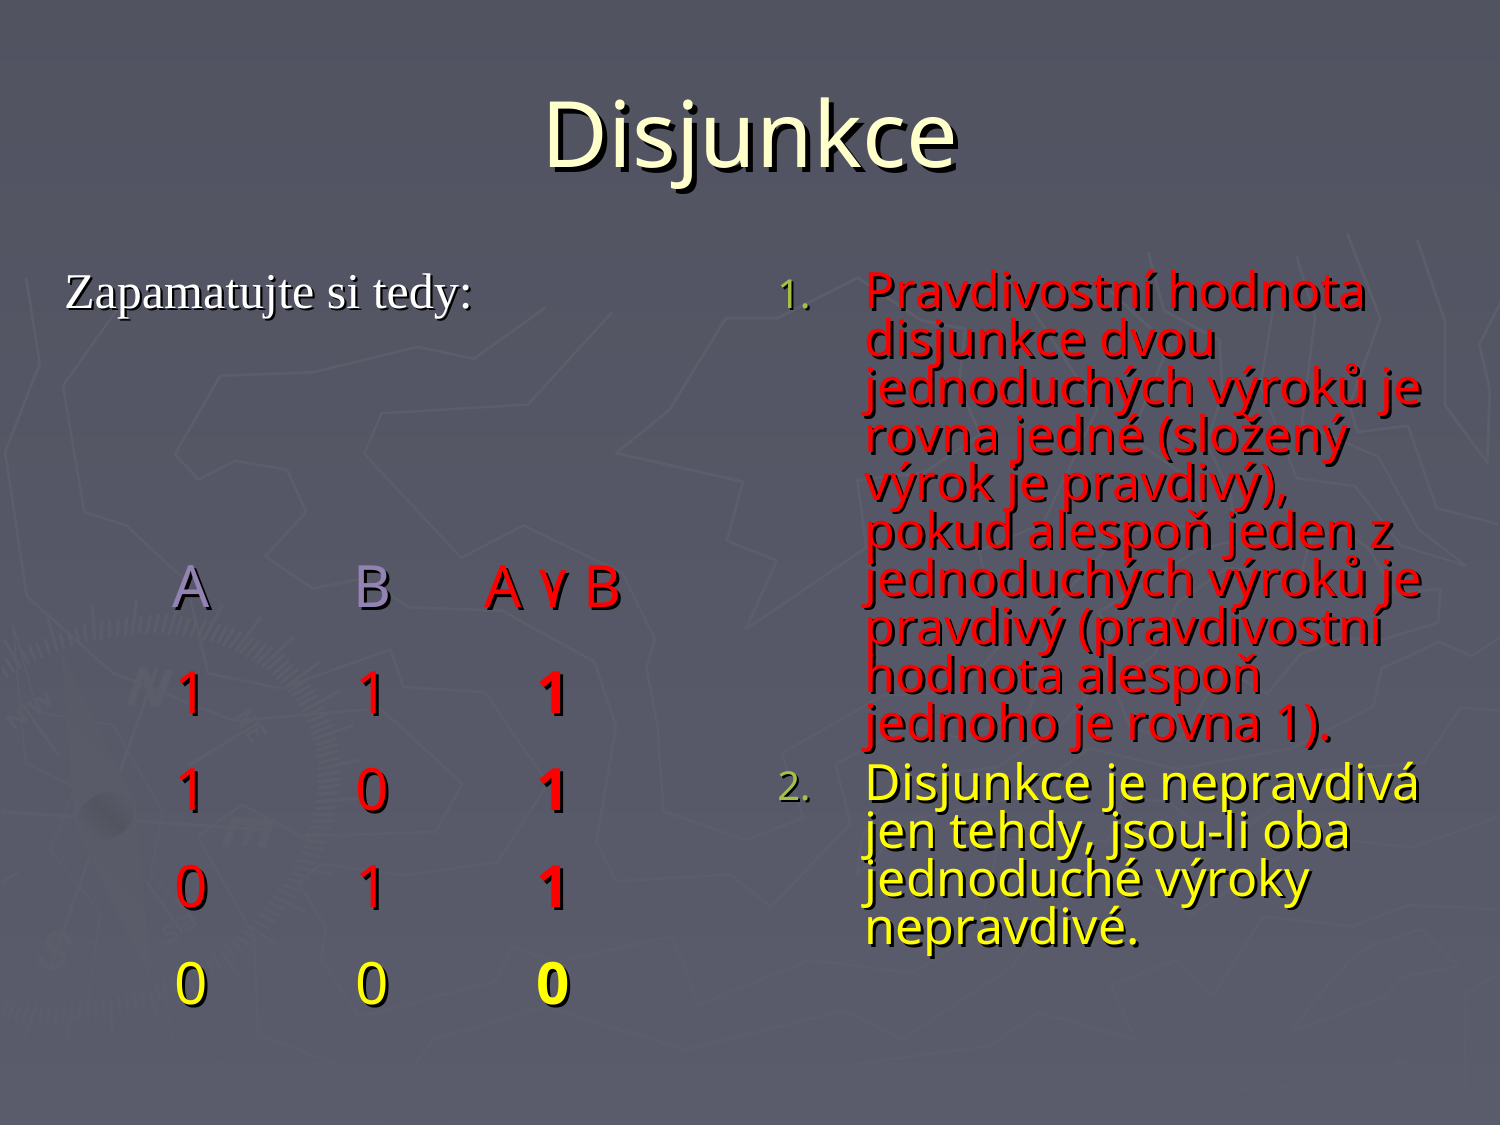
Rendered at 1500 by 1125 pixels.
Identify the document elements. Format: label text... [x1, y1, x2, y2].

table_cell 1 [100, 642, 282, 739]
list Zapamatujte si tedy: [49, 262, 738, 1001]
table_cell 1 [462, 739, 643, 835]
table_cell 0 [282, 739, 462, 835]
table_cell 1 [282, 642, 462, 739]
table_cell 1 [100, 739, 282, 835]
table_cell 0 [462, 932, 643, 1029]
table_cell 1 [462, 835, 643, 932]
table_cell 0 [282, 932, 462, 1029]
list Pravdivostní hodnota disjunkce dvou jednoduchých výroků je rovna jedné (složený výrok je pravdivý), pokud alespoň jeden z jednoduchých výroků je pravdivý (pravdivostní hodnota alespoň jednoho je rovna 1). Disjunkce je nepravdivá jen tehdy, jsou-li oba jednoduché výroky nepravdivé. [762, 262, 1451, 1023]
table_header A ٧ B [462, 527, 643, 642]
title Disjunkce [49, 37, 1451, 225]
table_header B [282, 527, 462, 642]
table_cell 0 [100, 835, 282, 932]
table_header A [100, 527, 282, 642]
table_cell 0 [100, 932, 282, 1029]
table_cell 1 [282, 835, 462, 932]
table_cell 1 [462, 642, 643, 739]
